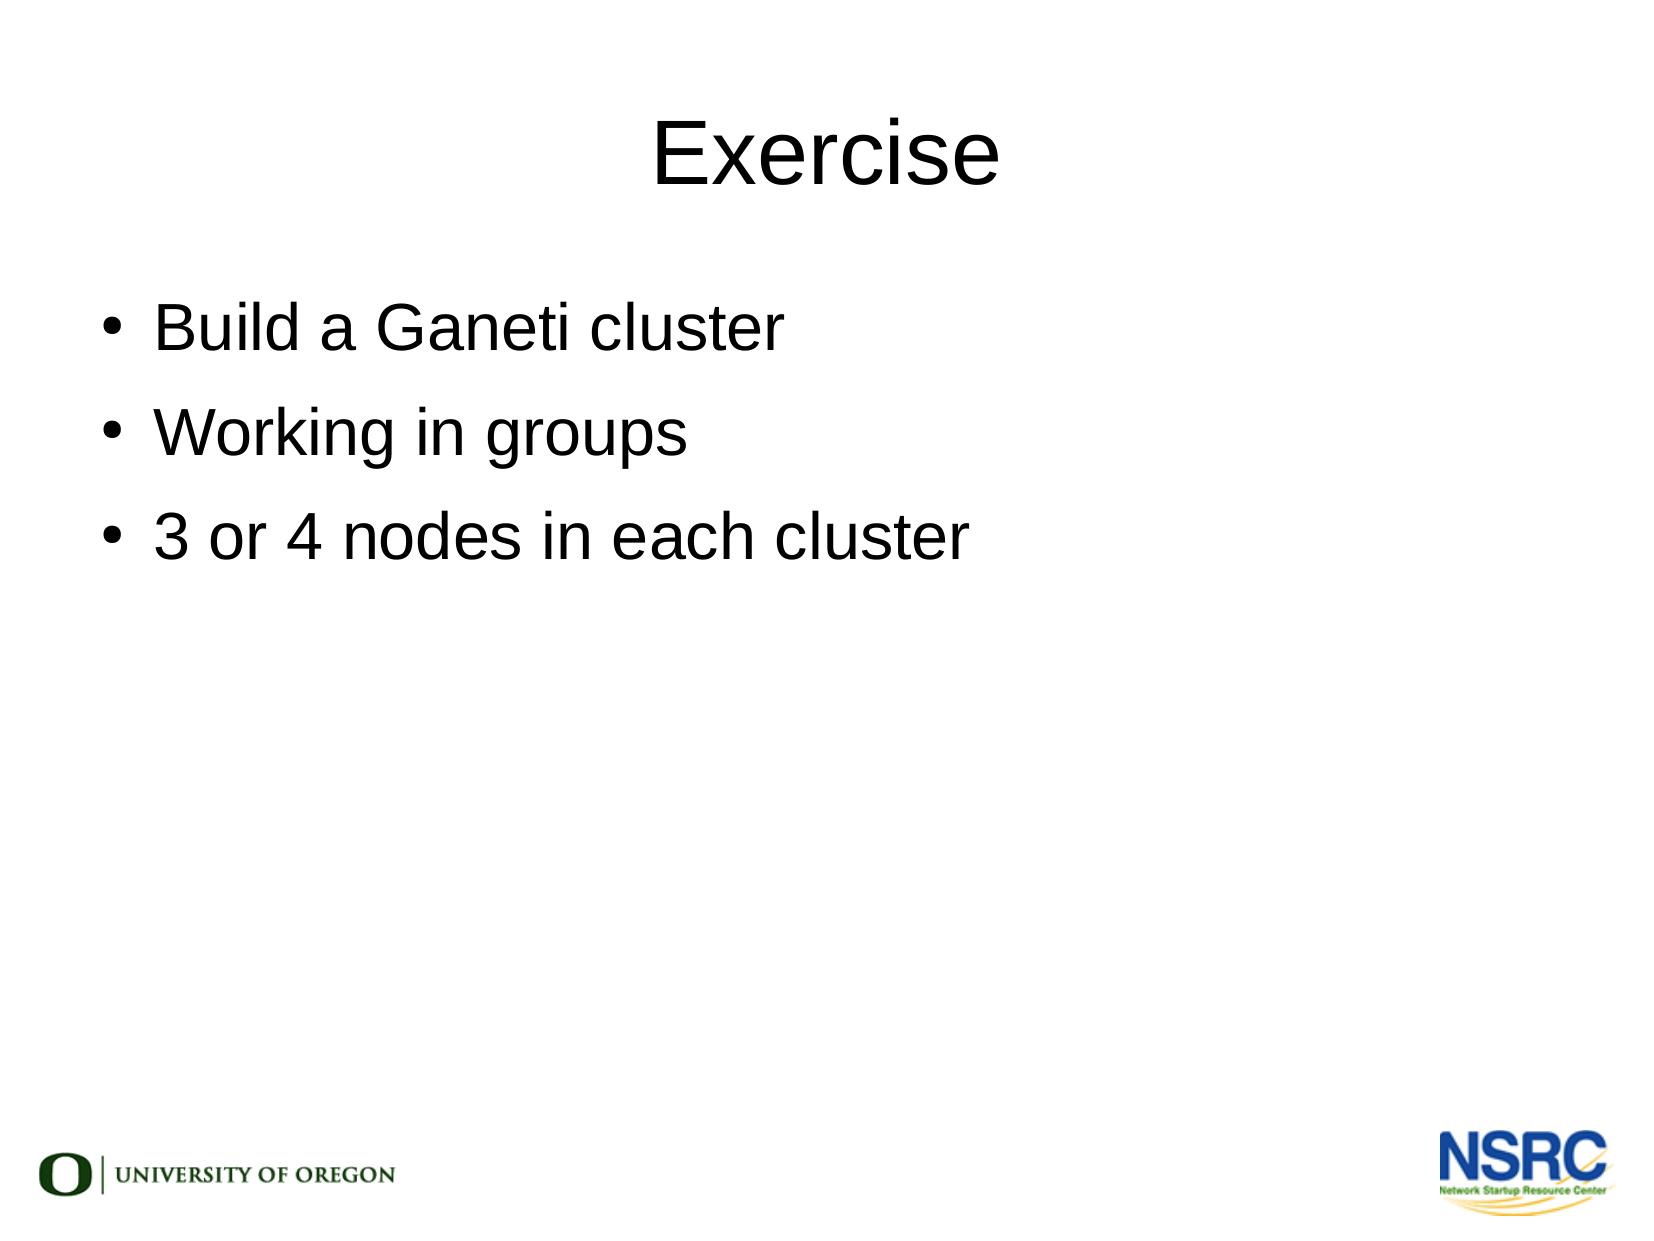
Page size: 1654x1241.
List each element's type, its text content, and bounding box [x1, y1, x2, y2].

list Build a Ganeti cluster Working in groups 3 or 4 nodes in each cluster [82, 290, 1571, 1010]
title Exercise [82, 49, 1571, 257]
picture [37, 1151, 397, 1198]
picture [1440, 1130, 1616, 1216]
